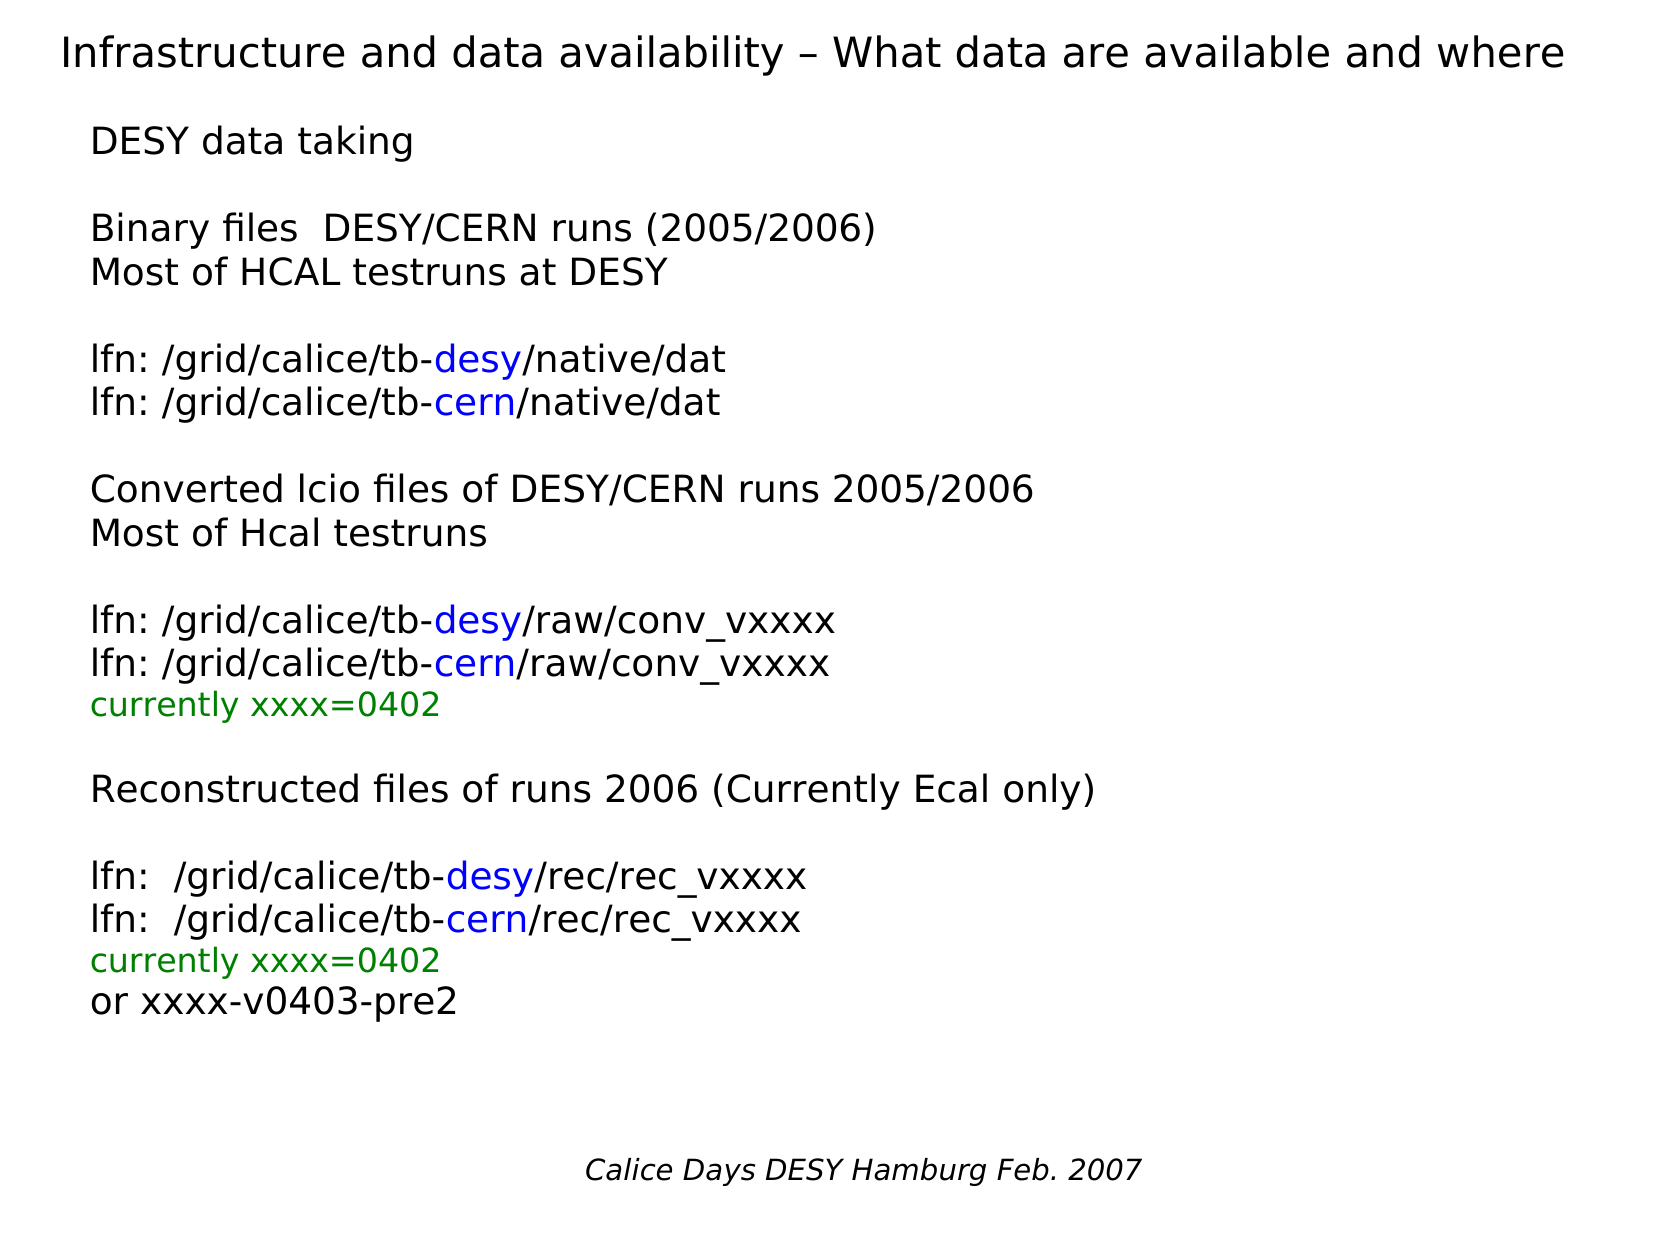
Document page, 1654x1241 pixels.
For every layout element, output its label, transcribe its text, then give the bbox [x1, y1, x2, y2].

text_box DESY data taking Binary files DESY/CERN runs (2005/2006) Most of HCAL testruns at DESY lfn: /grid/calice/tb-desy/native/dat lfn: /grid/calice/tb-cern/native/dat Converted lcio files of DESY/CERN runs 2005/2006 Most of Hcal testruns lfn: /grid/calice/tb-desy/raw/conv_vxxxx lfn: /grid/calice/tb-cern/raw/conv_vxxxx currently xxxx=0402 Reconstructed files of runs 2006 (Currently Ecal only) lfn: /grid/calice/tb-desy/rec/rec_vxxxx lfn: /grid/calice/tb-cern/rec/rec_vxxxx currently xxxx=0402 or xxxx-v0403-pre2 [75, 112, 1092, 1033]
text_box Infrastructure and data availability – What data are available and where [45, 21, 1651, 85]
